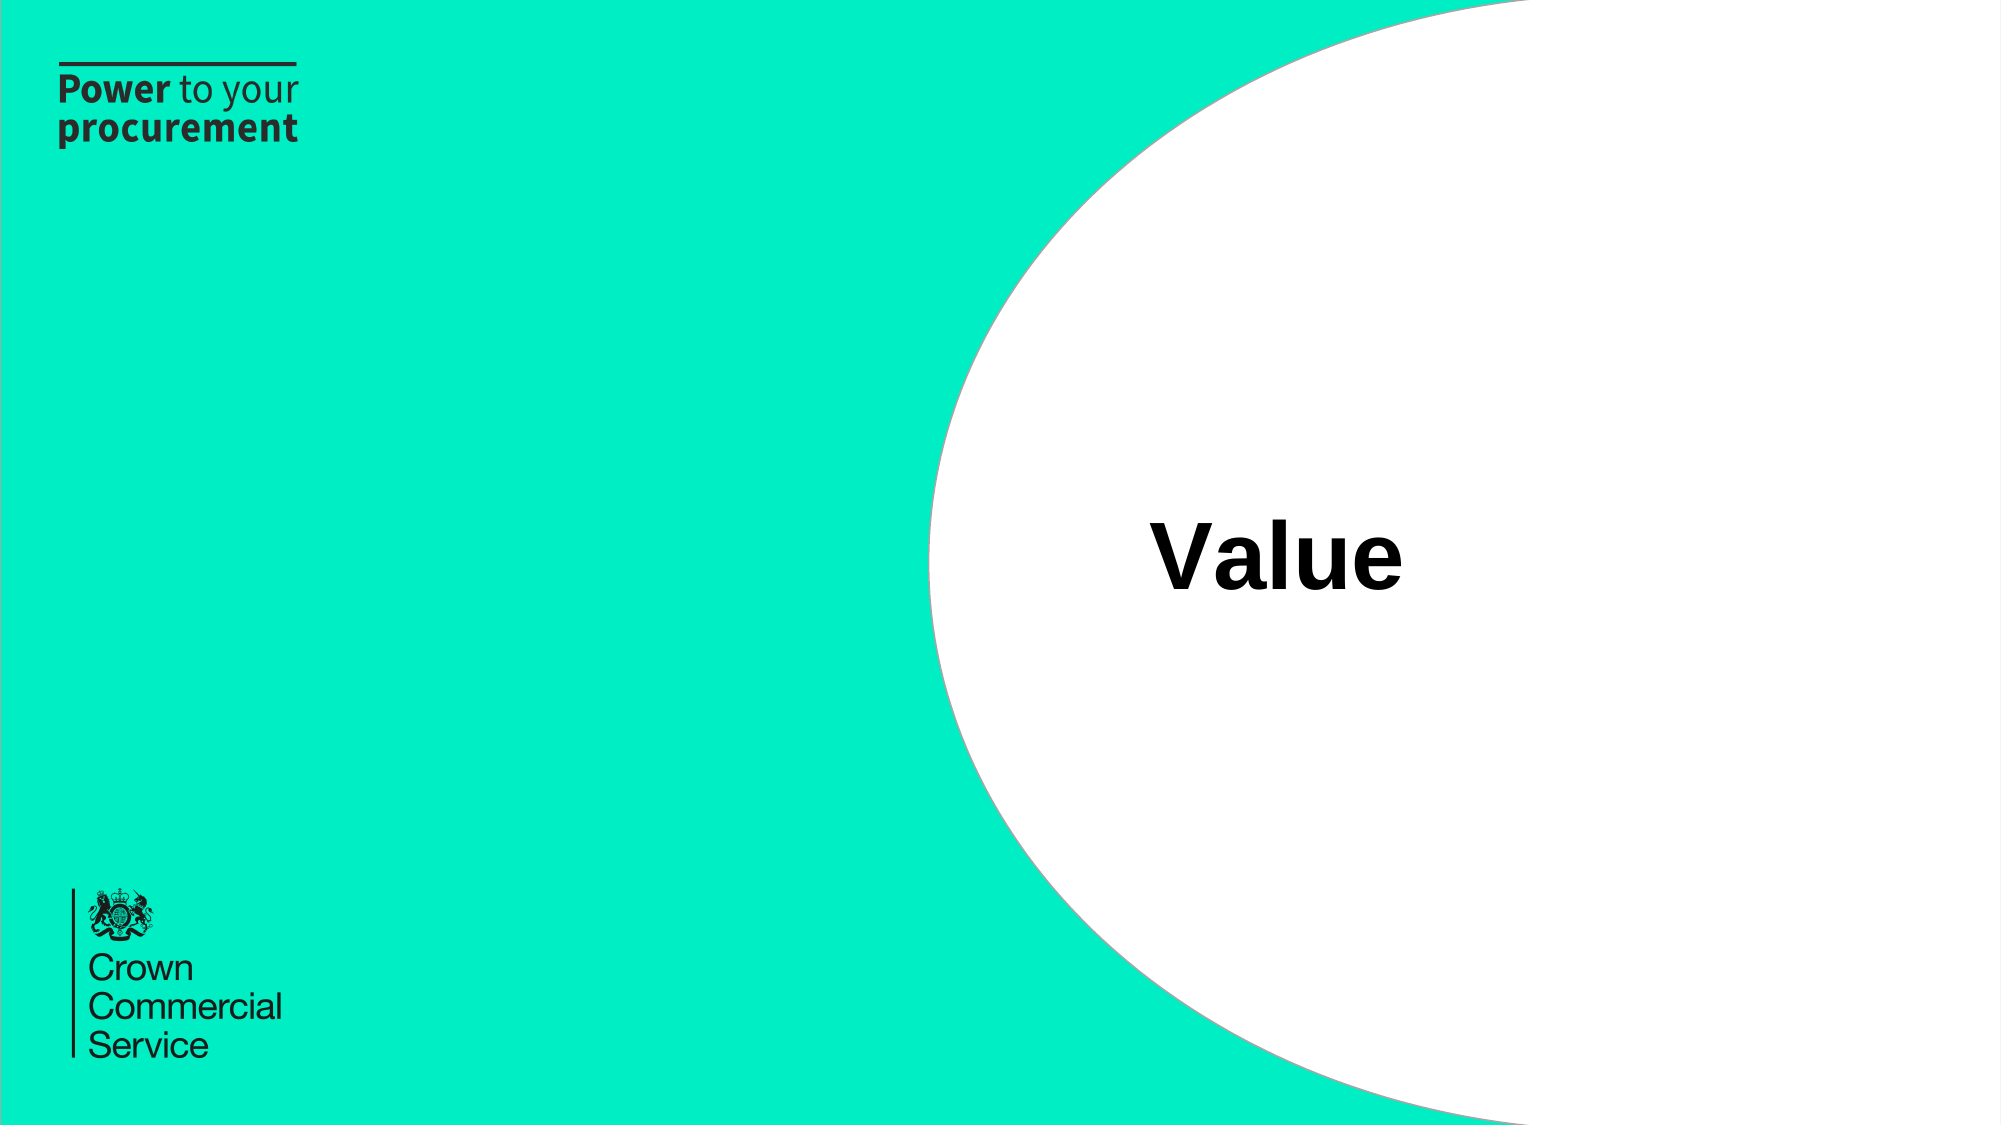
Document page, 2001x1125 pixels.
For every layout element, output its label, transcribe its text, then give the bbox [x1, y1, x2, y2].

title Value [1149, 493, 1667, 632]
text_box [928, 0, 2000, 1125]
